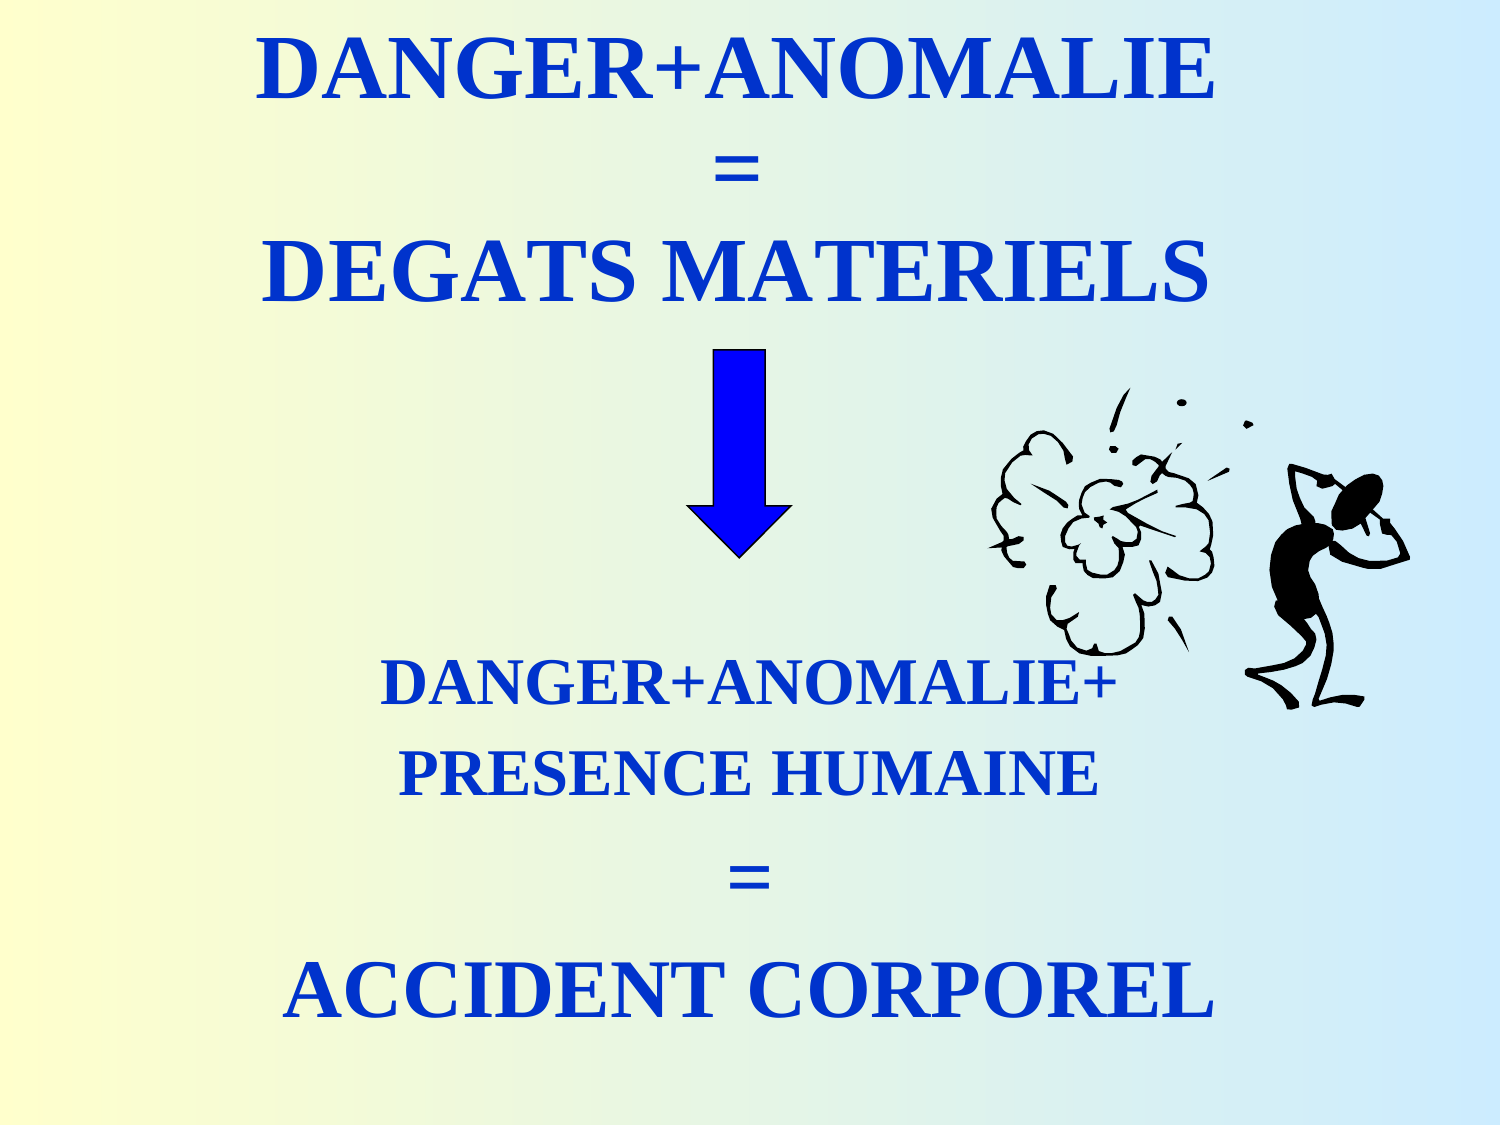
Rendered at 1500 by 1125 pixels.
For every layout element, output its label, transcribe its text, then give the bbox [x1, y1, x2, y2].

picture [987, 387, 1411, 710]
title DANGER+ANOMALIE = DEGATS MATERIELS [99, 0, 1375, 342]
subtitle DANGER+ANOMALIE+ PRESENCE HUMAINE = ACCIDENT CORPOREL [225, 637, 1276, 1072]
text_box [687, 349, 791, 558]
